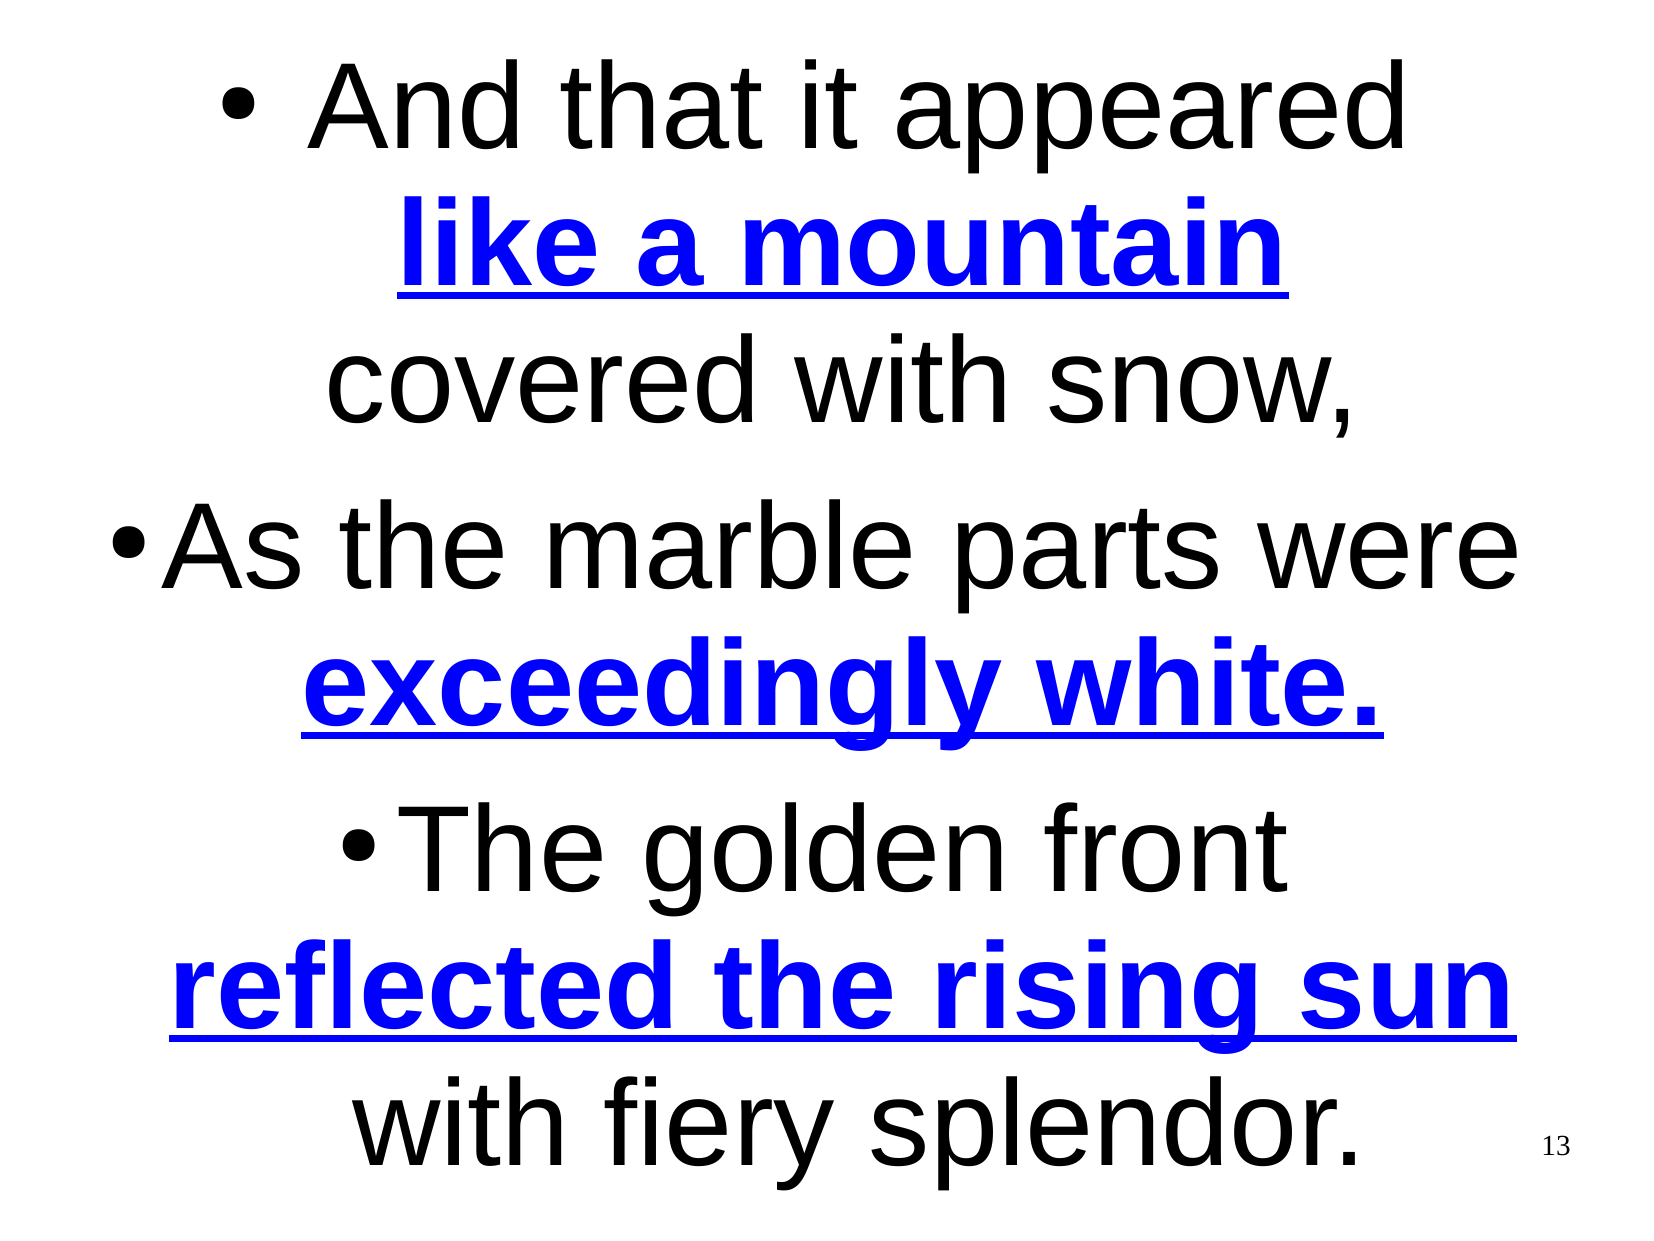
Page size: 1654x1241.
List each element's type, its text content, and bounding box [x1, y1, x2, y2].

list And that it appeared like a mountain covered with snow, As the marble parts were exceedingly white. The golden front reflected the rising sun with fiery splendor. [37, 37, 1613, 1201]
